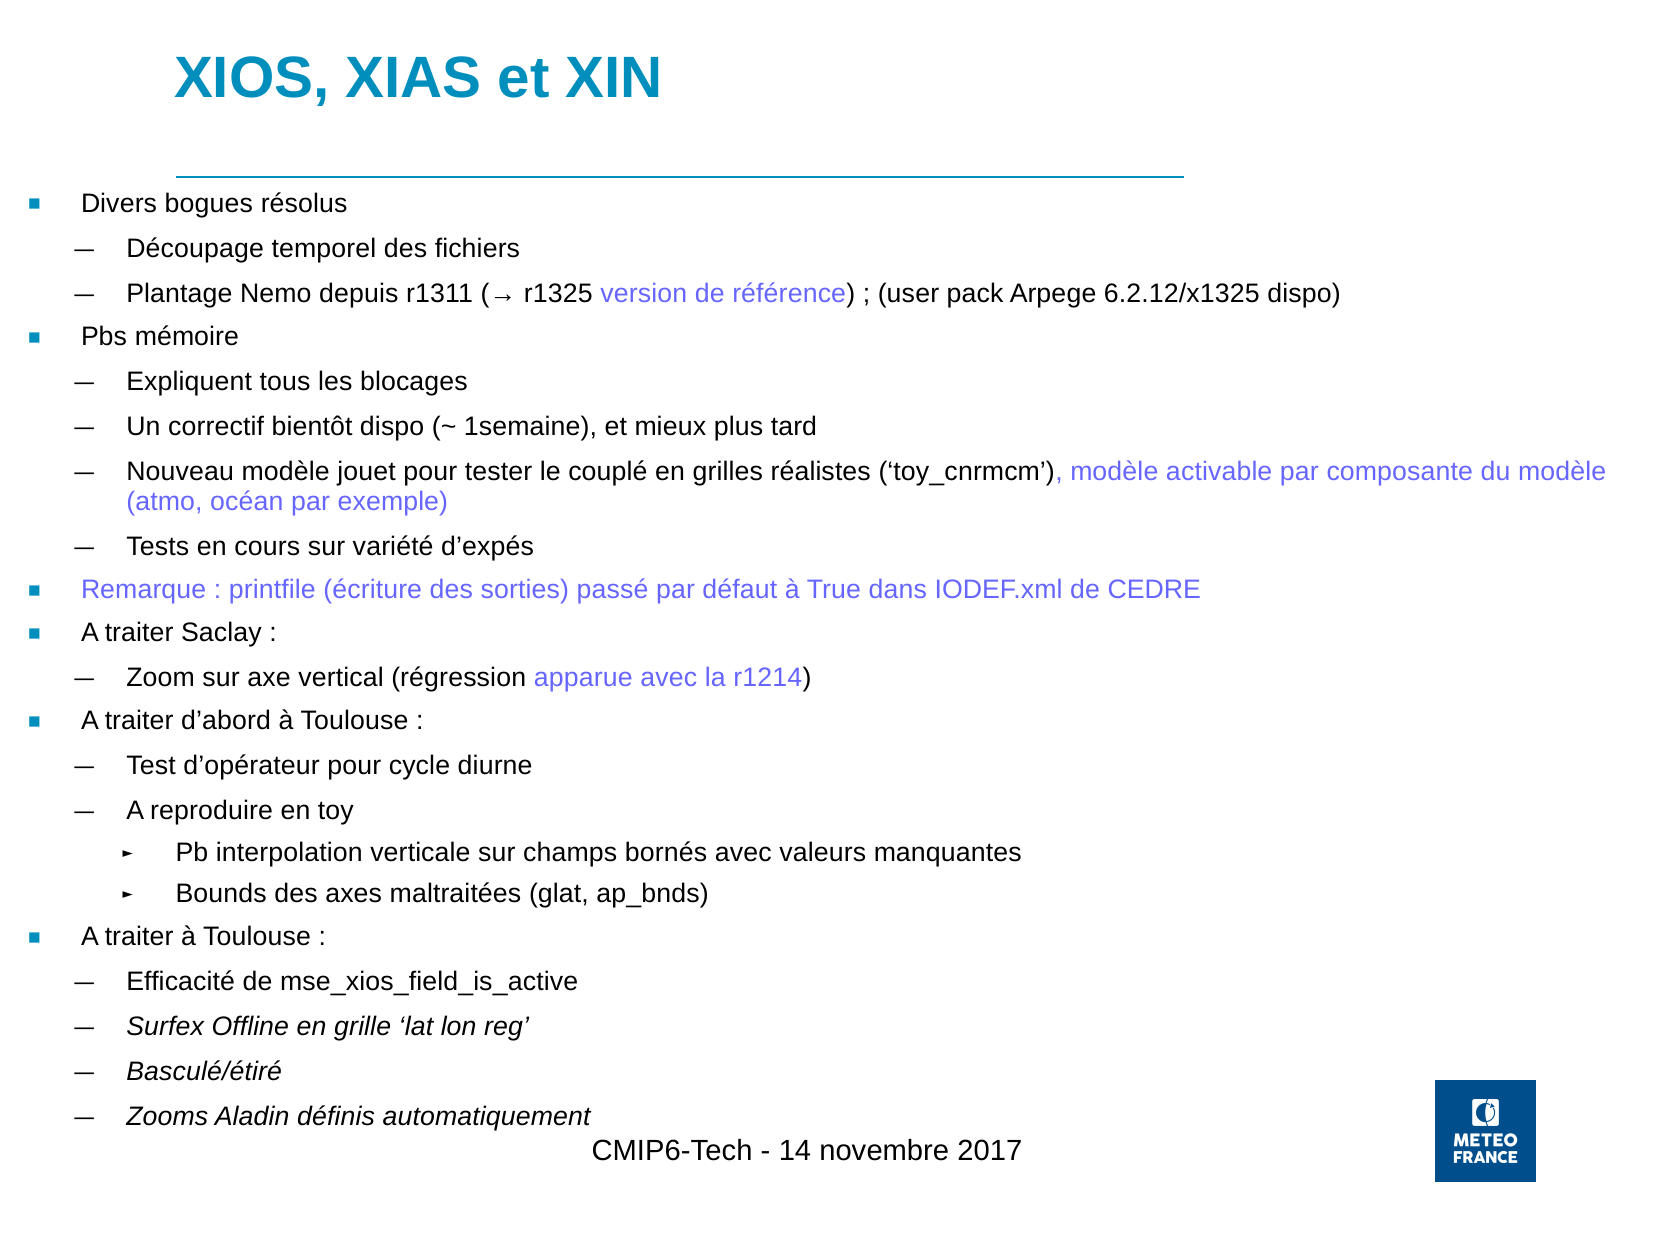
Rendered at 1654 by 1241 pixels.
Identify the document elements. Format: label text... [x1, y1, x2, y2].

picture [1435, 1140, 1536, 1182]
list Divers bogues résolus Découpage temporel des fichiers Plantage Nemo depuis r1311 (→ r1325 version de référence) ; (user pack Arpege 6.2.12/x1325 dispo) Pbs mémoire Expliquent tous les blocages Un correctif bientôt dispo (~ 1semaine), et mieux plus tard Nouveau modèle jouet pour tester le couplé en grilles réalistes (‘toy_cnrmcm’), modèle activable par composante du modèle (atmo, océan par exemple) Tests en cours sur variété d’expés Remarque : printfile (écriture des sorties) passé par défaut à True dans IODEF.xml de CEDRE A traiter Saclay : Zoom sur axe vertical (régression apparue avec la r1214) A traiter d’abord à Toulouse : Test d’opérateur pour cycle diurne A reproduire en toy Pb interpolation verticale sur champs bornés avec valeurs manquantes Bounds des axes maltraitées (glat, ap_bnds) A traiter à Toulouse : Efficacité de mse_xios_field_is_active Surfex Offline en grille ‘lat lon reg’ Basculé/étiré Zooms Aladin définis automatiquement [16, 187, 1618, 1140]
title XIOS, XIAS et XIN [174, 0, 1654, 156]
